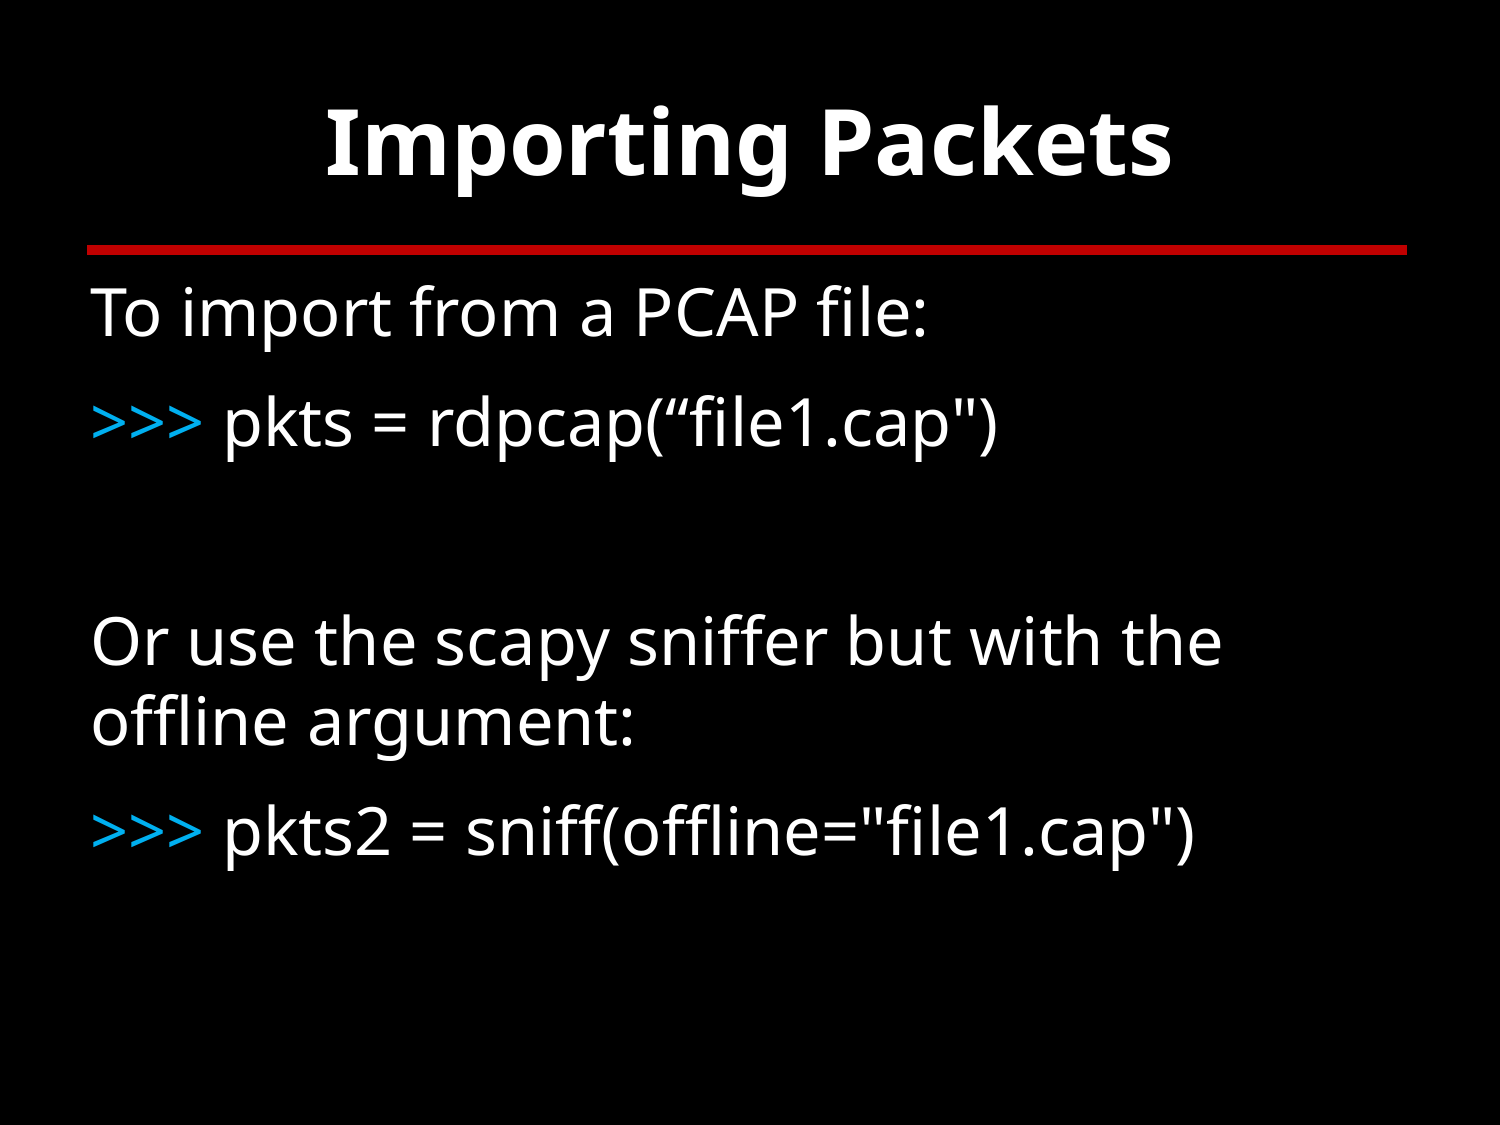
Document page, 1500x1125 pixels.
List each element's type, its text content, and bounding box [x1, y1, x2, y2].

list To import from a PCAP file: >>> pkts = rdpcap(“file1.cap") Or use the scapy sniffer but with the offline argument: >>> pkts2 = sniff(offline="file1.cap") [75, 262, 1425, 1005]
title Importing Packets [75, 45, 1425, 233]
